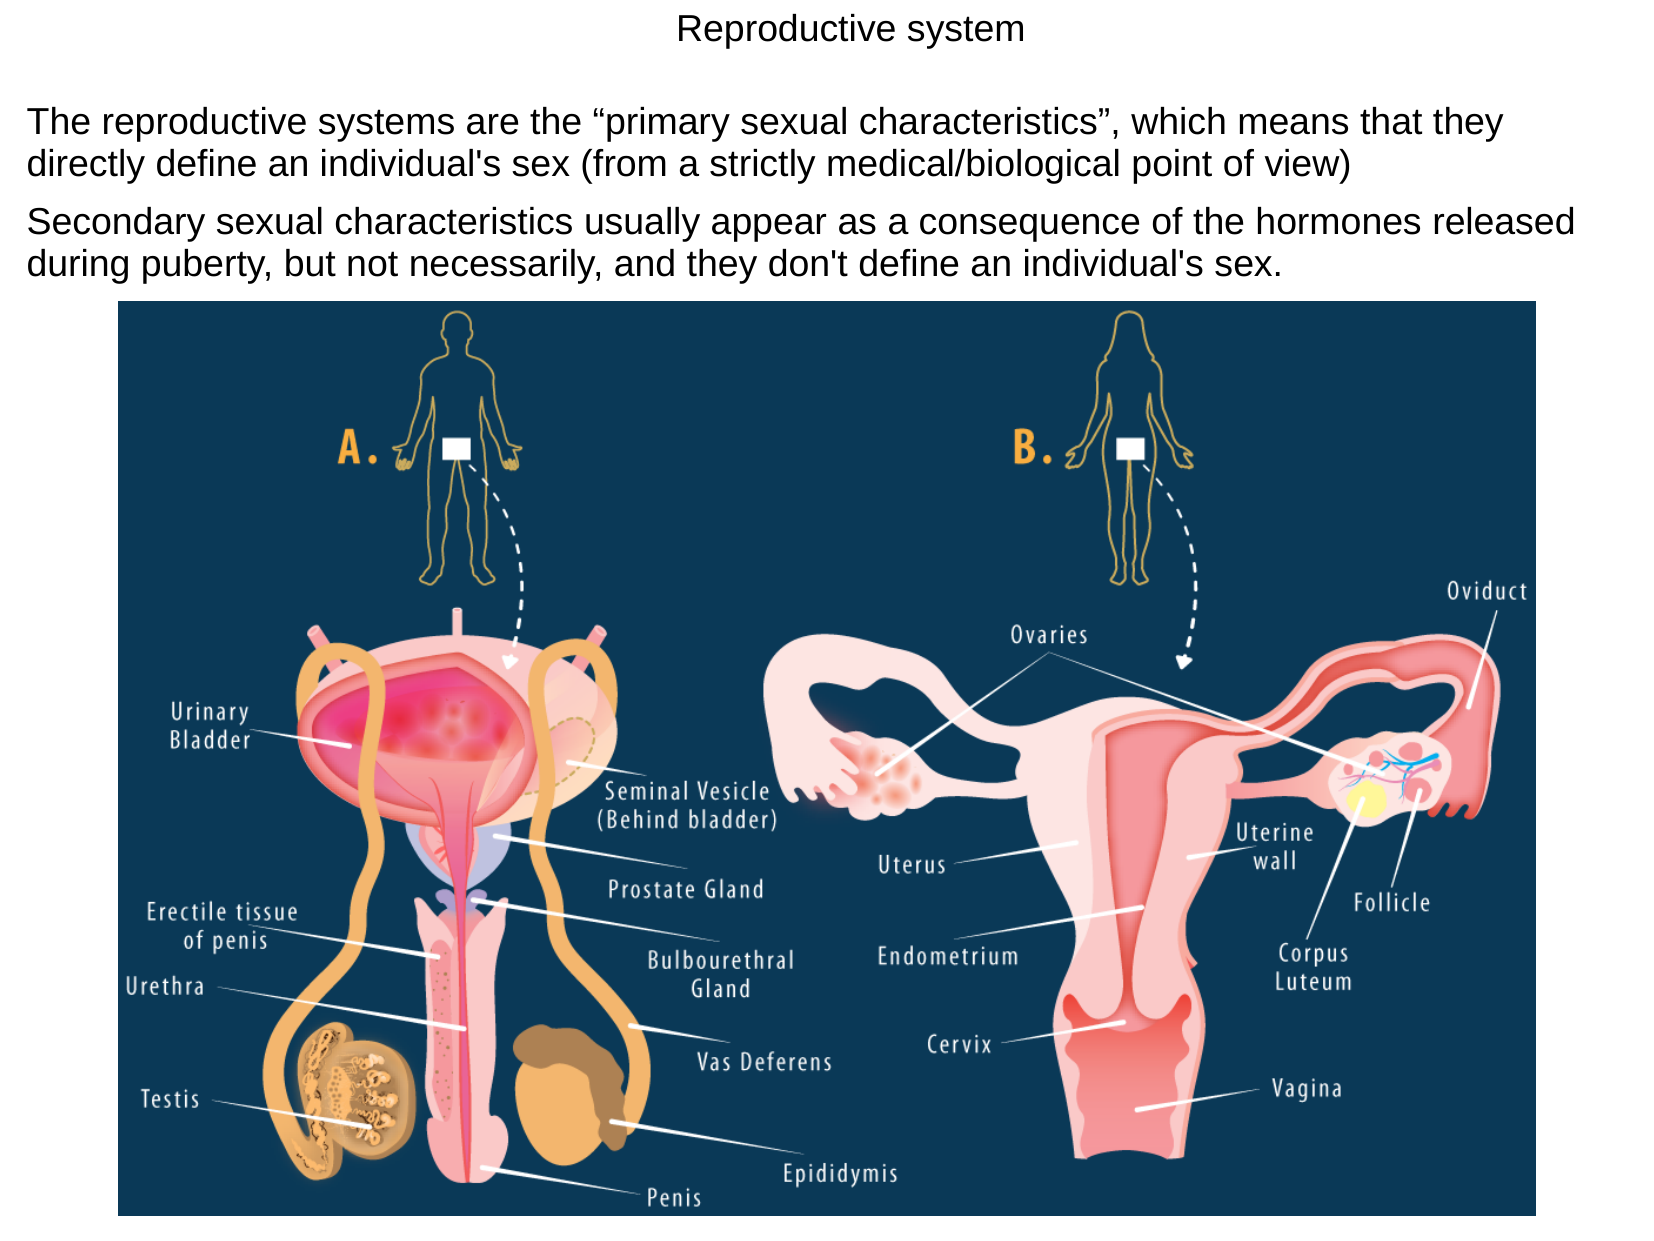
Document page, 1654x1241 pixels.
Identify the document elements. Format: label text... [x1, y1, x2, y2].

text_box Reproductive system [661, 0, 1052, 60]
text_box The reproductive systems are the “primary sexual characteristics”, which means that they directly define an individual's sex (from a strictly medical/biological point of view) [11, 92, 1630, 193]
text_box Secondary sexual characteristics usually appear as a consequence of the hormones released during puberty, but not necessarily, and they don't define an individual's sex. [11, 193, 1630, 302]
picture [118, 301, 1536, 1216]
